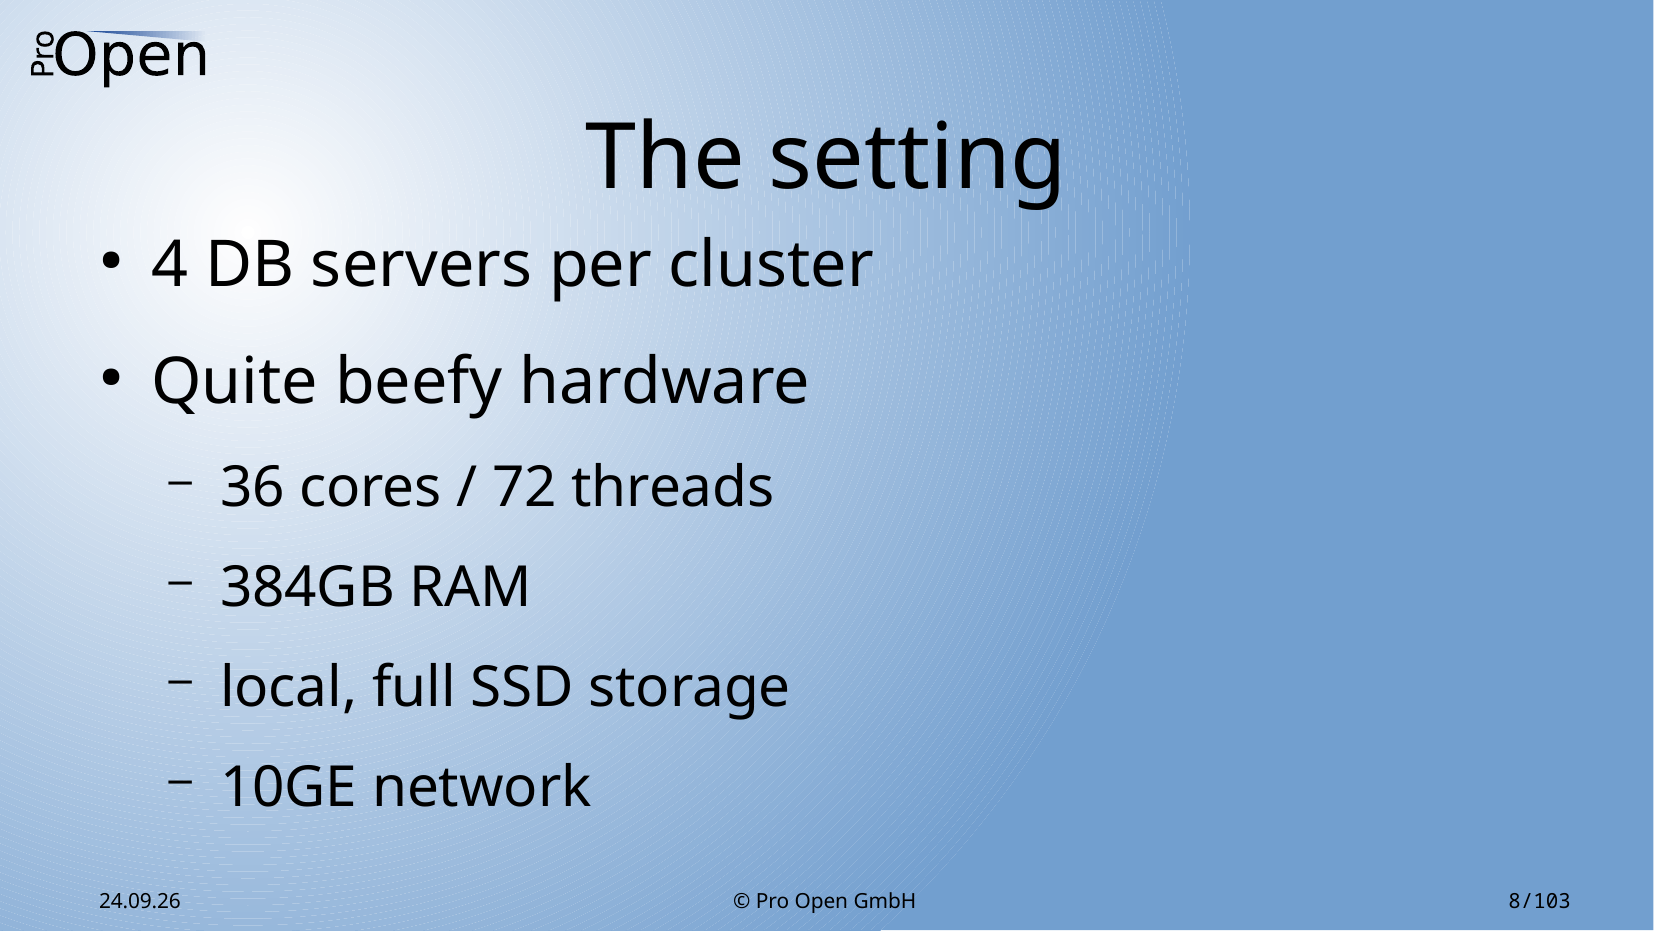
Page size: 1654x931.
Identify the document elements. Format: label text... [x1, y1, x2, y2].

list 4 DB servers per cluster Quite beefy hardware 36 cores / 72 threads 384GB RAM local, full SSD storage 10GE network [82, 217, 1571, 827]
title The setting [82, 88, 1571, 217]
